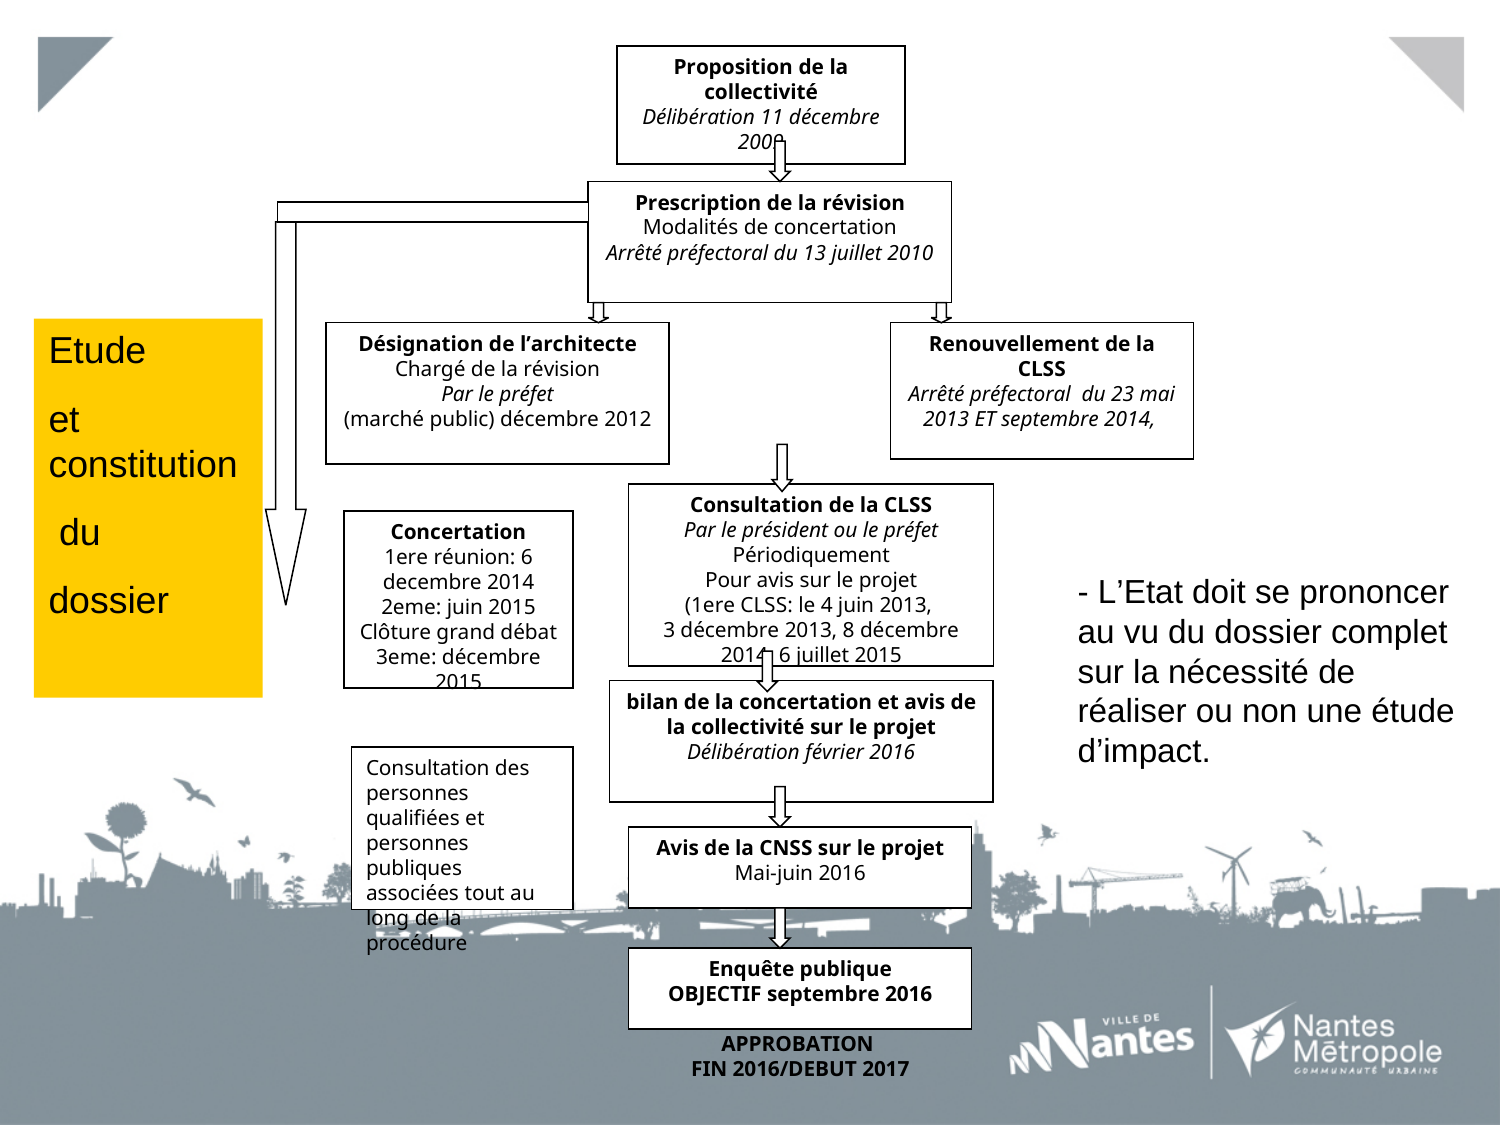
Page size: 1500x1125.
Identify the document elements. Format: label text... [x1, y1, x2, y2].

text_box Concertation 1ere réunion: 6 decembre 2014 2eme: juin 2015 Clôture grand débat 3eme: décembre 2015 [343, 510, 573, 689]
text_box [931, 302, 952, 323]
picture [0, 0, 1500, 1125]
text_box Consultation de la CLSS Par le président ou le préfet Périodiquement Pour avis sur le projet (1ere CLSS: le 4 juin 2013, 3 décembre 2013, 8 décembre 2014, 6 juillet 2015 [628, 484, 994, 666]
text_box [770, 141, 791, 182]
text_box [265, 201, 589, 606]
text_box Proposition de la collectivité Délibération 11 décembre 2009 [617, 45, 905, 164]
text_box Avis de la CNSS sur le projet Mai-juin 2016 [628, 827, 972, 908]
text_box Prescription de la révision Modalités de concertation Arrêté préfectoral du 13 juillet 2010 [588, 181, 952, 303]
text_box Renouvellement de la CLSS Arrêté préfectoral du 23 mai 2013 ET septembre 2014, [890, 322, 1194, 460]
text_box Consultation des personnes qualifiées et personnes publiques associées tout au long de la procédure [351, 747, 573, 910]
text_box [772, 444, 793, 492]
text_box - L’Etat doit se prononcer au vu du dossier complet sur la nécessité de réaliser ou non une étude d’impact. [1062, 501, 1489, 778]
text_box Enquête publique OBJECTIF septembre 2016 APPROBATION FIN 2016/DEBUT 2017 [628, 948, 972, 1029]
text_box bilan de la concertation et avis de la collectivité sur le projet Délibération février 2016 [609, 680, 993, 802]
text_box Désignation de l’architecte Chargé de la révision Par le préfet (marché public) décembre 2012 [326, 322, 670, 465]
text_box [588, 302, 609, 323]
text_box [770, 907, 791, 949]
text_box [770, 786, 791, 828]
text_box Etude et constitution du dossier [33, 318, 263, 698]
text_box [757, 651, 778, 692]
